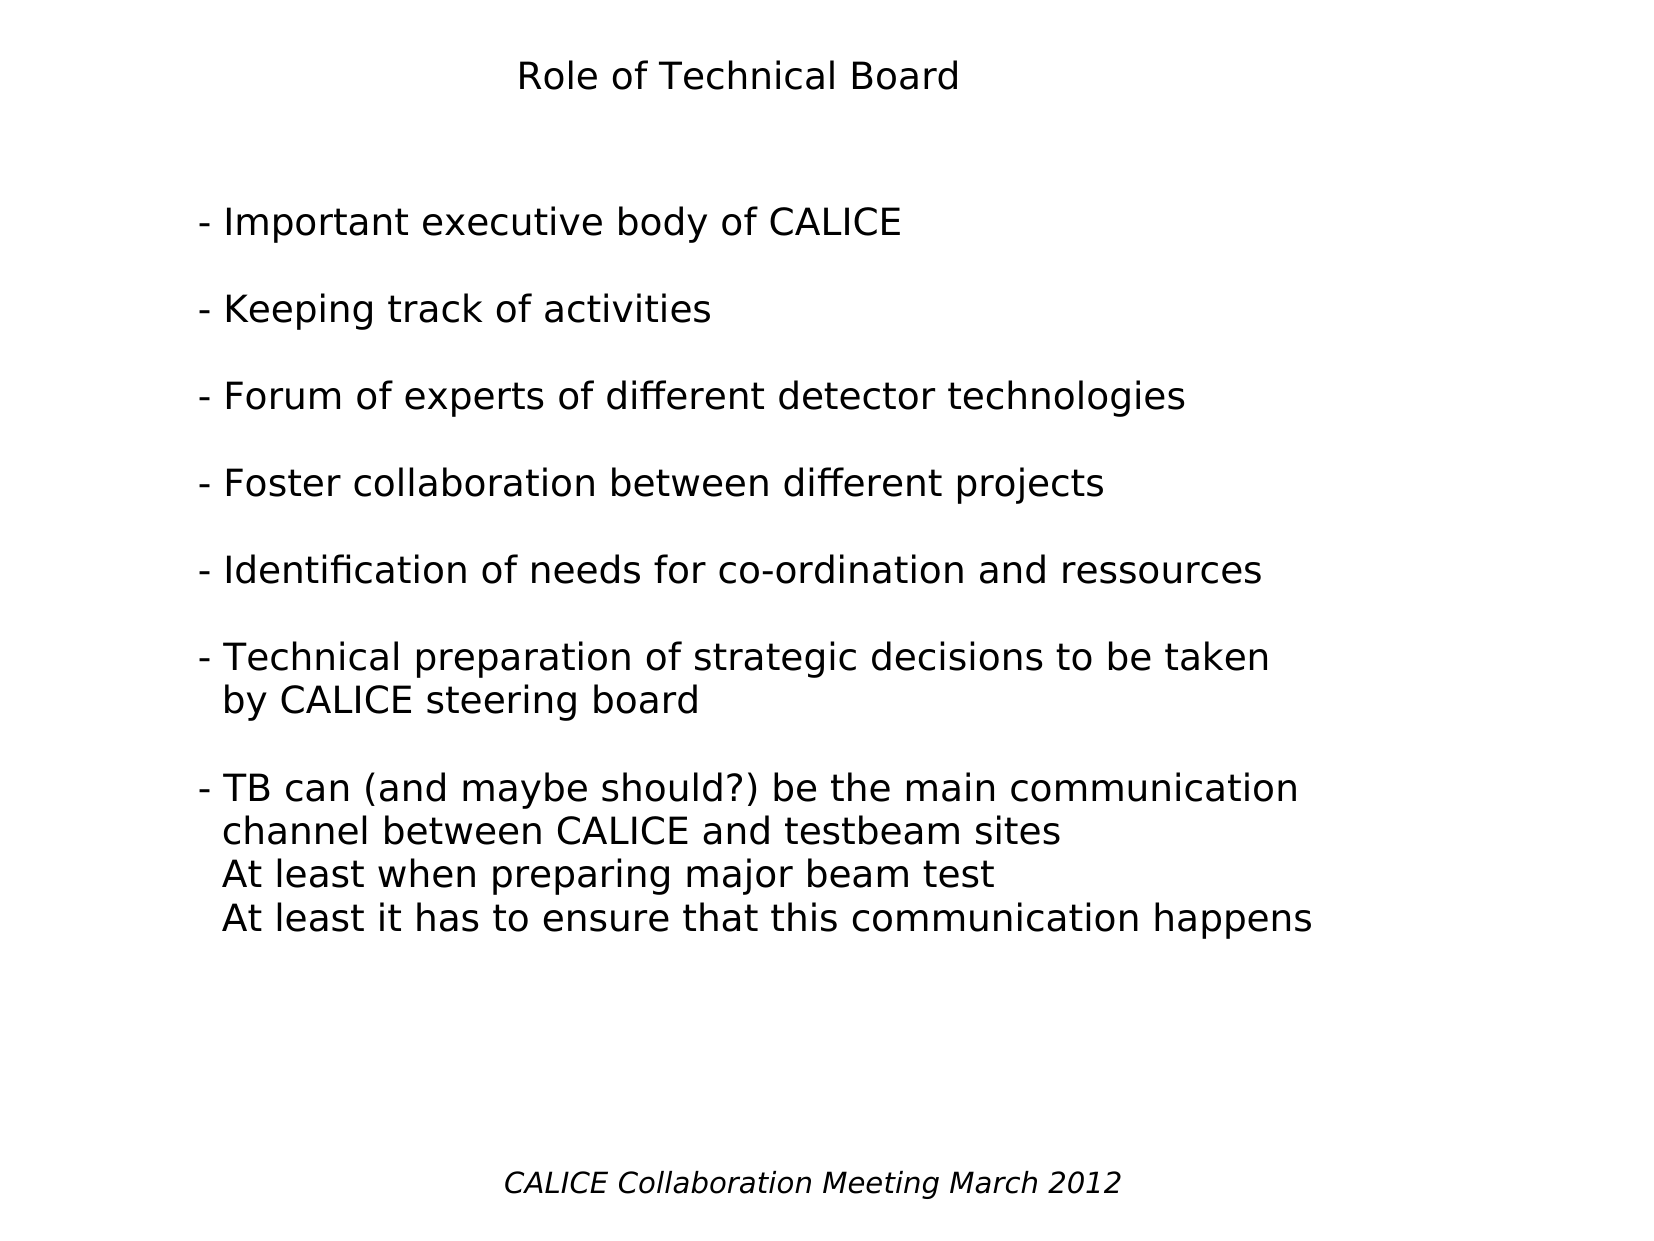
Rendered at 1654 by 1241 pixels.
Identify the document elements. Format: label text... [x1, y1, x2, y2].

text_box Role of Technical Board [501, 47, 967, 106]
text_box - Important executive body of CALICE - Keeping track of activities - Forum of experts of different detector technologies - Foster collaboration between different projects - Identification of needs for co-ordination and ressources - Technical preparation of strategic decisions to be taken by CALICE steering board - TB can (and maybe should?) be the main communication channel between CALICE and testbeam sites At least when preparing major beam test At least it has to ensure that this communication happens [183, 193, 1335, 948]
